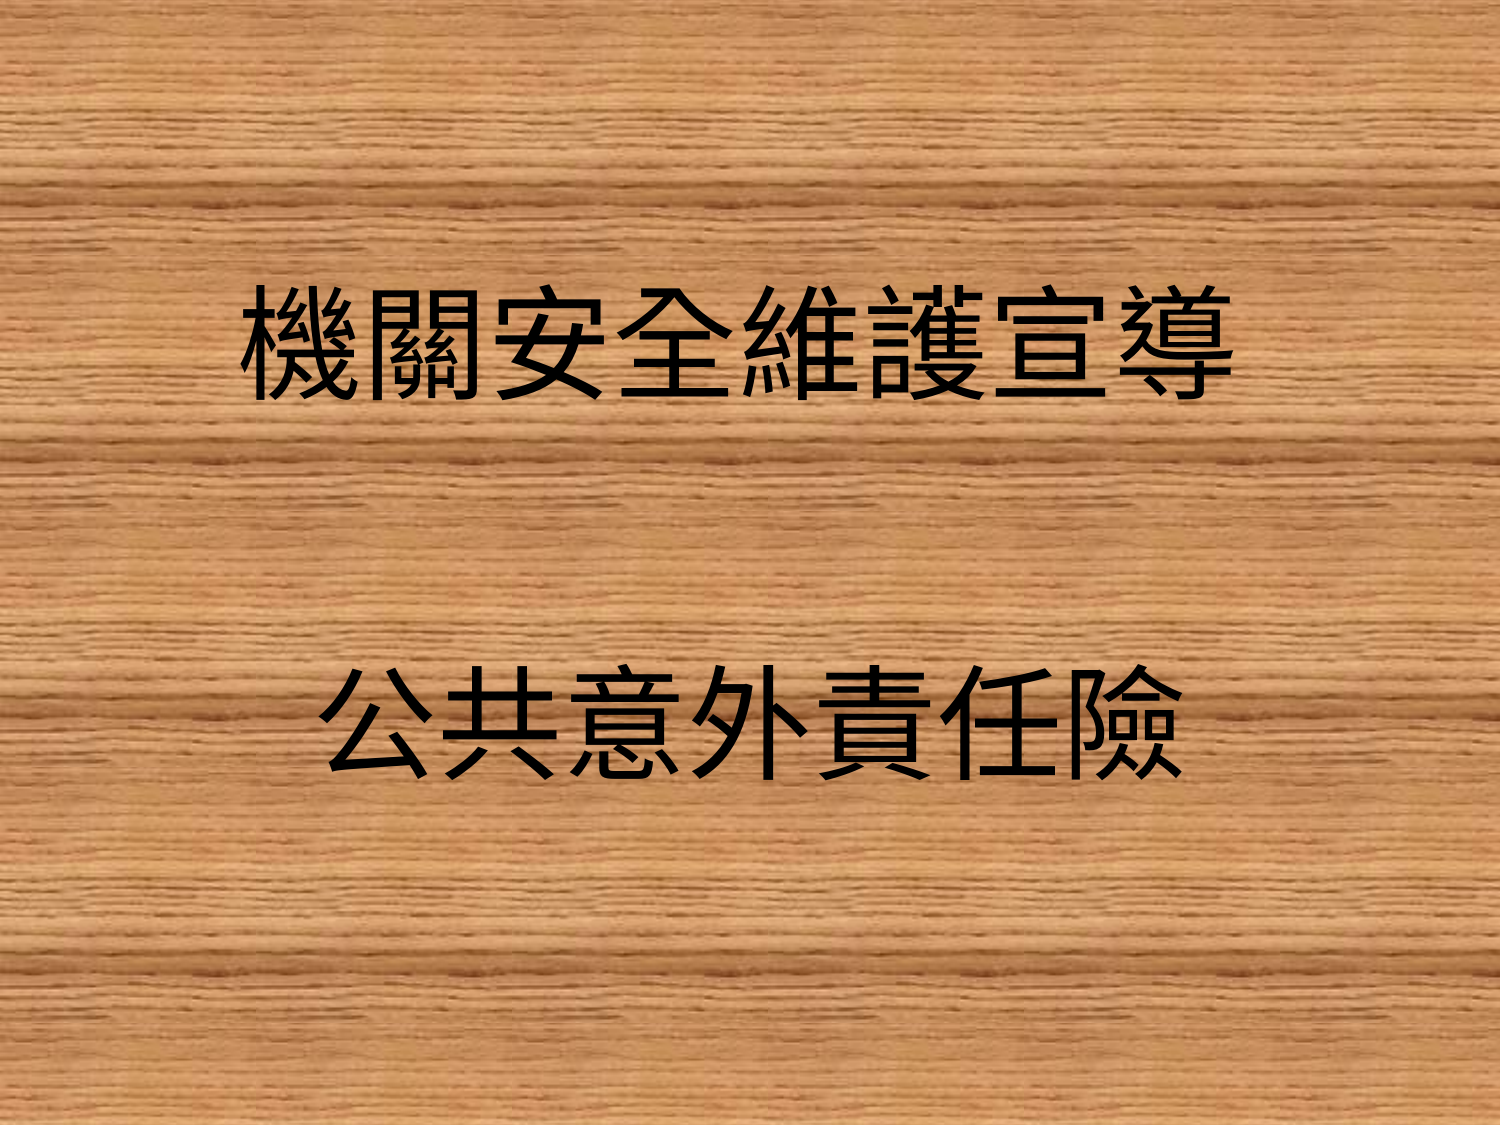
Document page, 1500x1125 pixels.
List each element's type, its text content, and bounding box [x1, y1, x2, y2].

title 機關安全維護宣導 [100, 219, 1376, 461]
subtitle 公共意外責任險 [225, 637, 1275, 925]
picture [0, 0, 1500, 1125]
